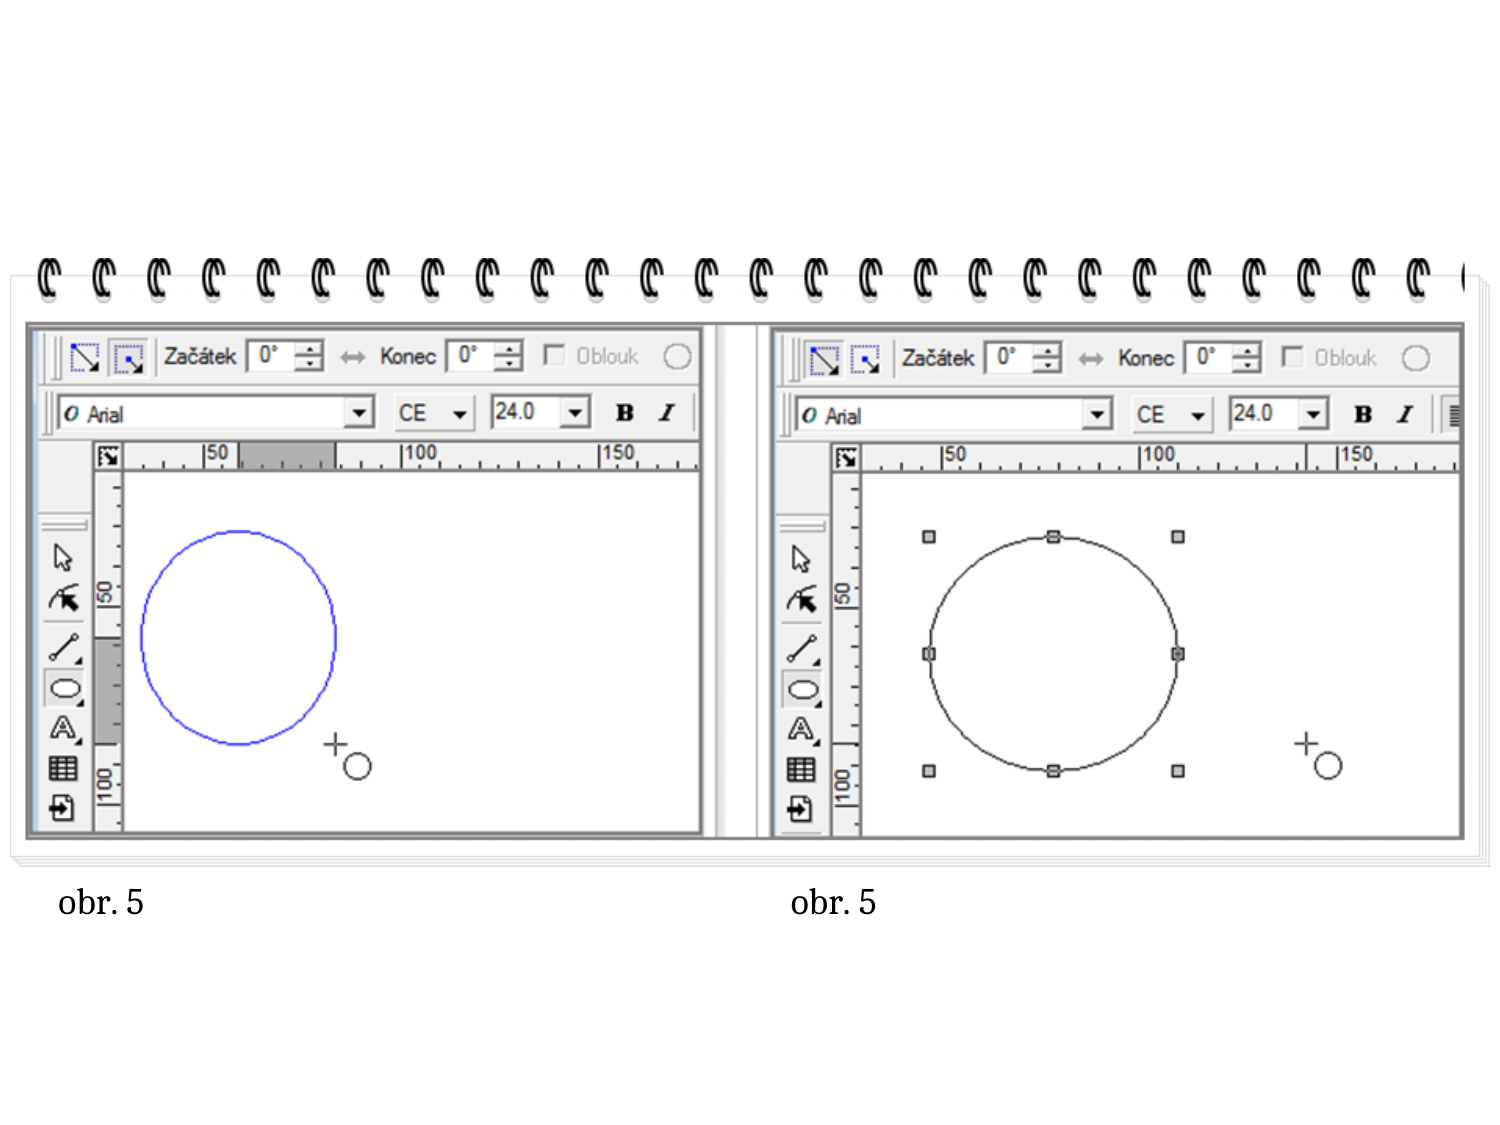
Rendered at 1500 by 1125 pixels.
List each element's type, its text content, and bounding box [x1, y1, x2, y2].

picture [10, 258, 1490, 867]
text_box obr. 5 [776, 869, 892, 930]
text_box obr. 5 [43, 869, 160, 930]
